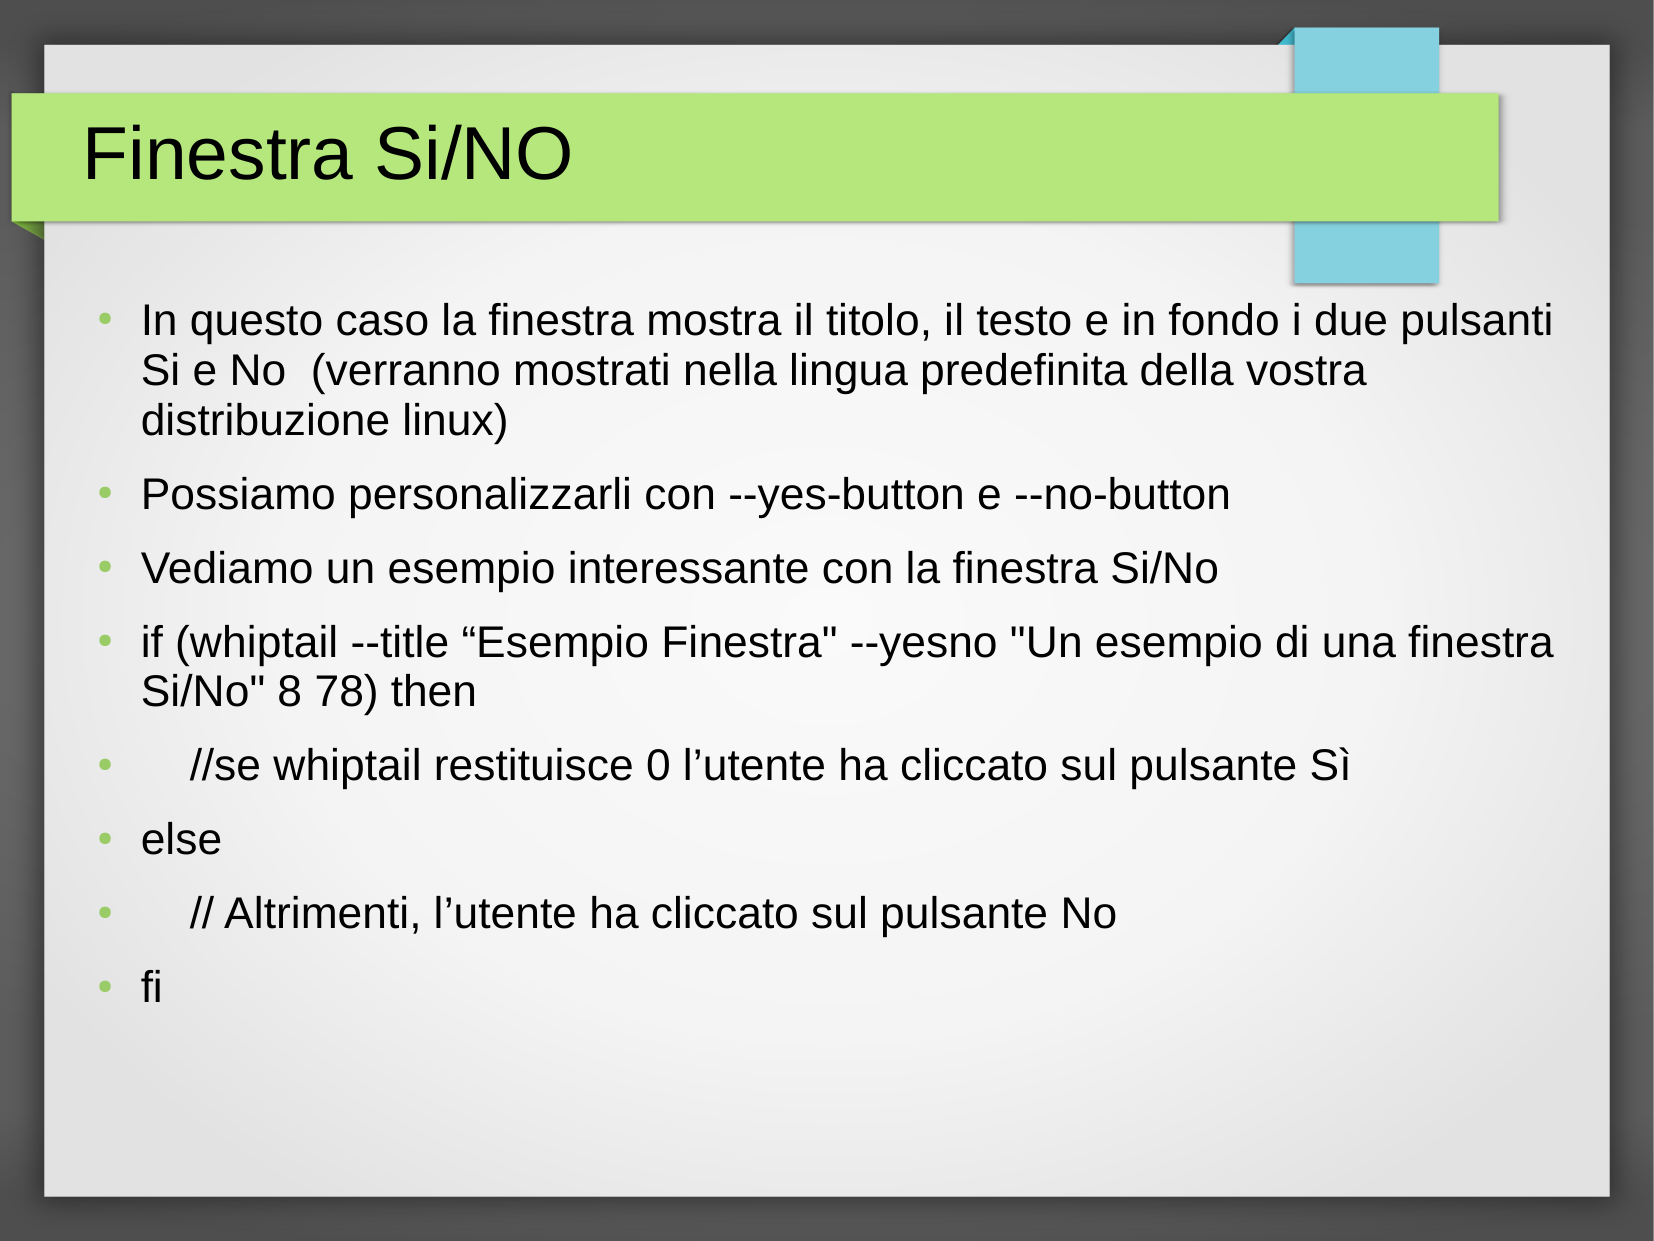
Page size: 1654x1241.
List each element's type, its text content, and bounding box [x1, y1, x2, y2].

list In questo caso la finestra mostra il titolo, il testo e in fondo i due pulsanti Si e No (verranno mostrati nella lingua predefinita della vostra distribuzione linux) Possiamo personalizzarli con --yes-button e --no-button Vediamo un esempio interessante con la finestra Si/No if (whiptail --title “Esempio Finestra" --yesno "Un esempio di una finestra Si/No" 8 78) then //se whiptail restituisce 0 l’utente ha cliccato sul pulsante Sì else // Altrimenti, l’utente ha cliccato sul pulsante No fi [82, 295, 1571, 1015]
picture [0, 0, 1654, 1241]
title Finestra Si/NO [82, 94, 1264, 213]
